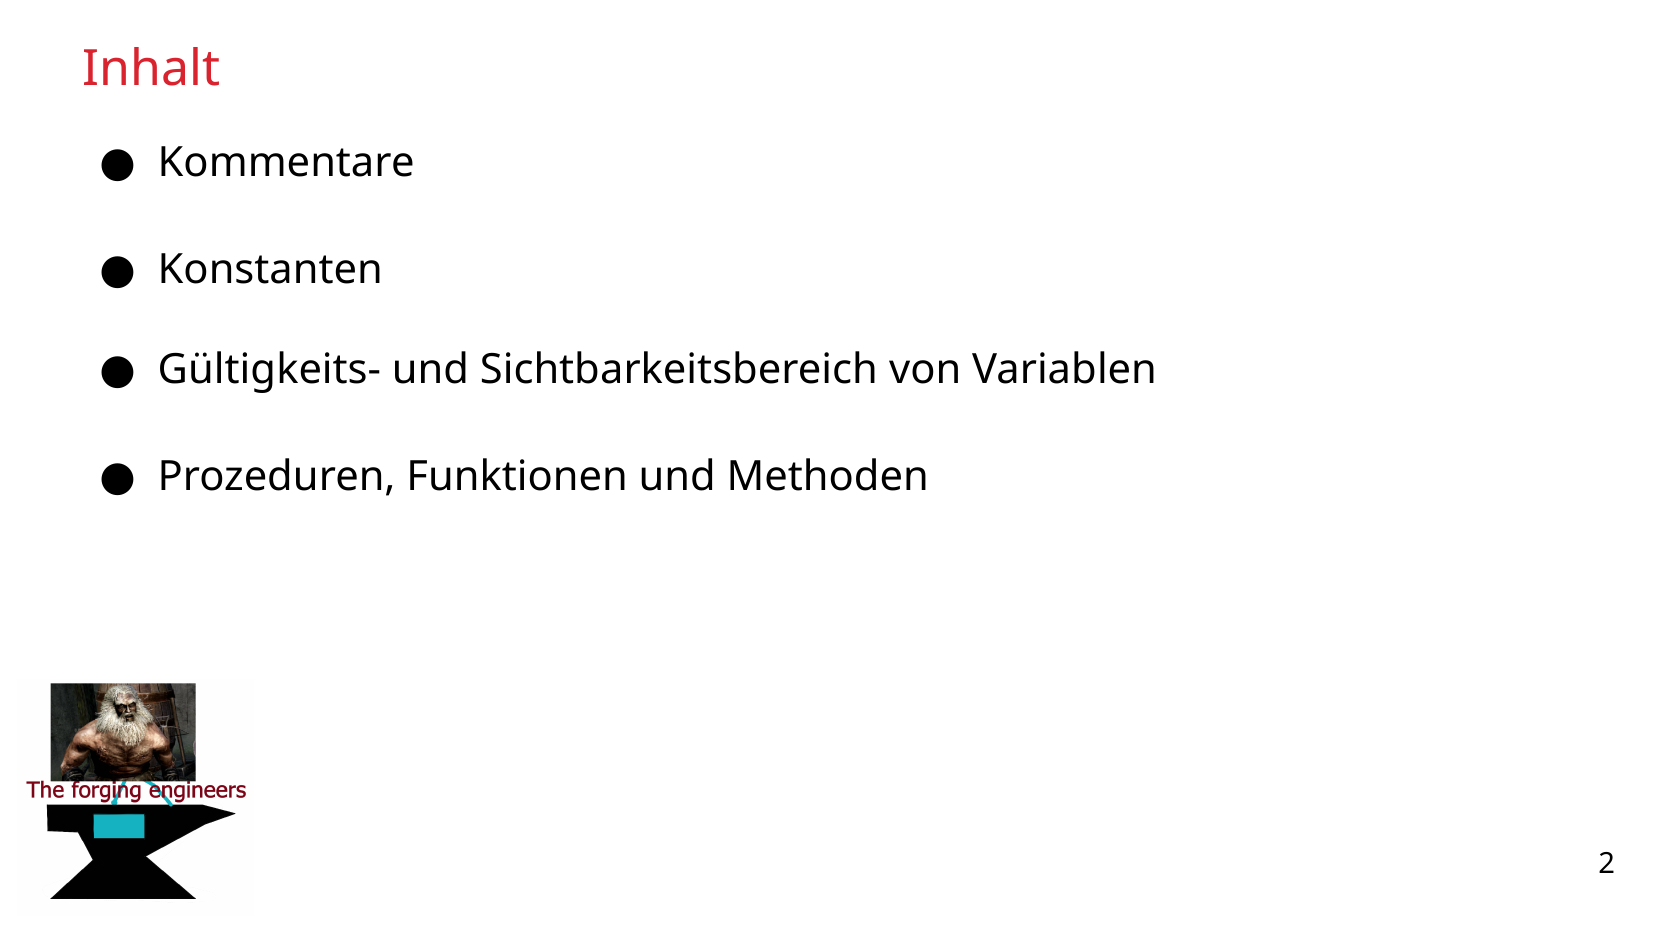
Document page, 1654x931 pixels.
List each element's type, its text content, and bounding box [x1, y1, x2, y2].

title Inhalt [82, 37, 1571, 95]
subtitle Kommentare Konstanten Gültigkeits- und Sichtbarkeitsbereich von Variablen Prozeduren, Funktionen und Methoden [82, 134, 1560, 579]
picture [17, 679, 254, 916]
